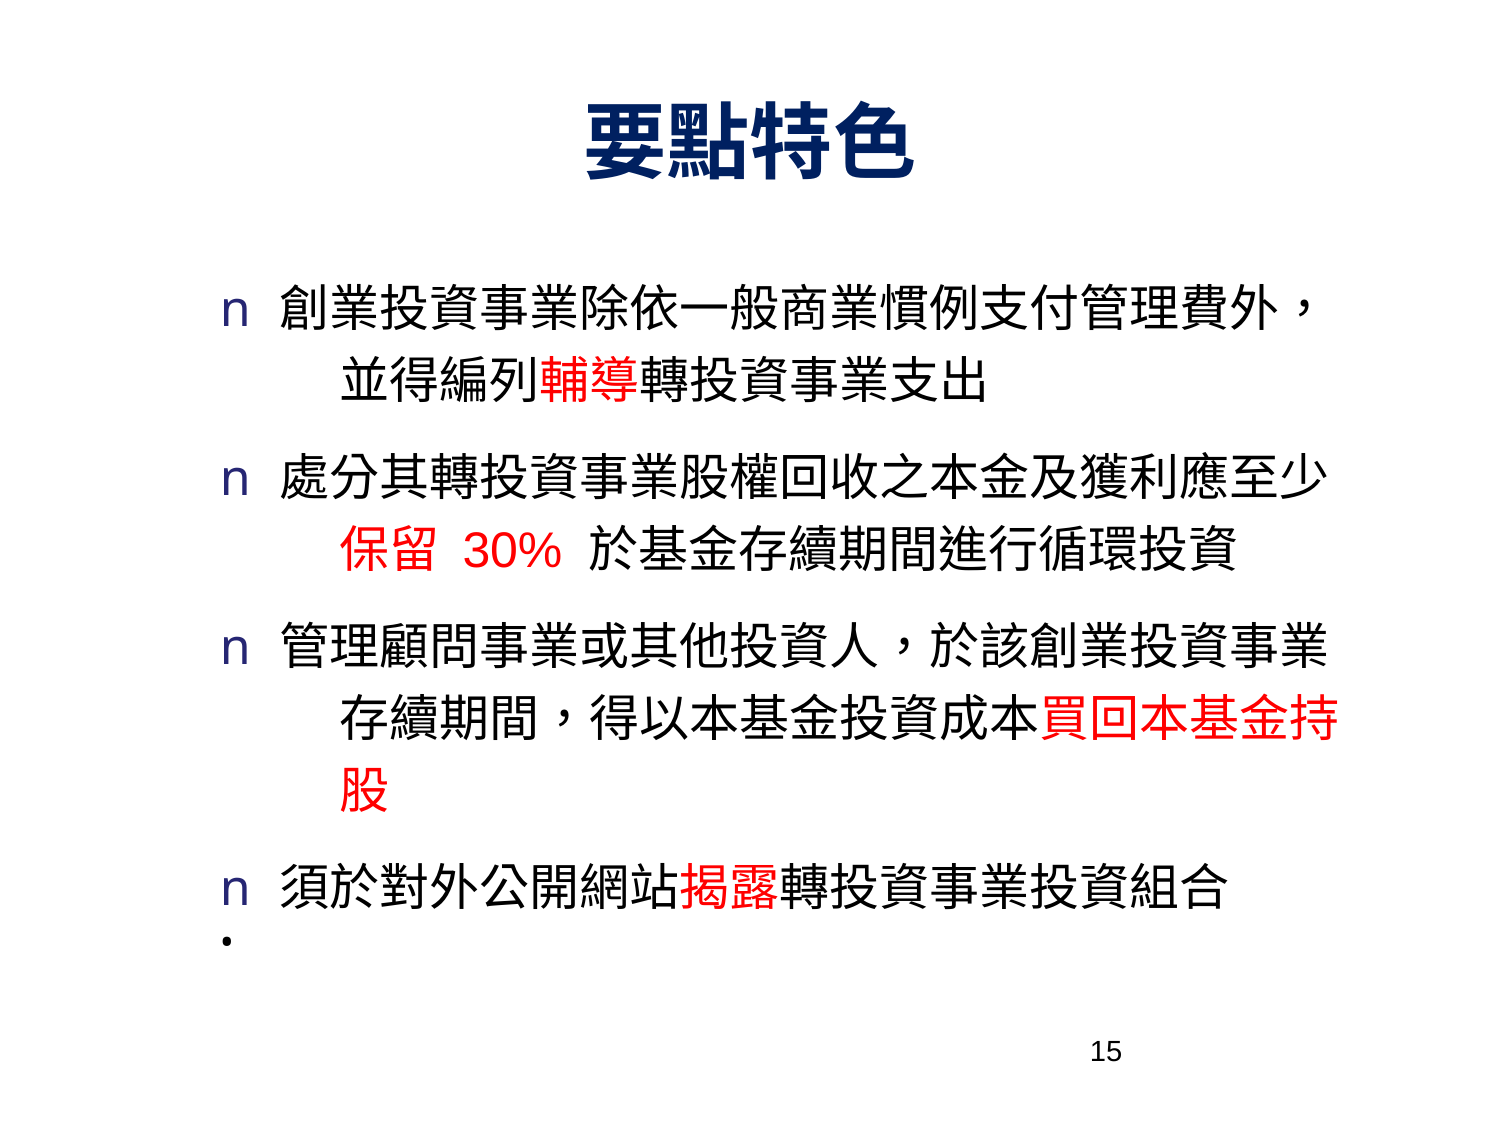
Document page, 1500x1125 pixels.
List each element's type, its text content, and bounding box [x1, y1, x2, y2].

list 創業投資事業除依一般商業慣例支付管理費外，並得編列輔導轉投資事業支出 處分其轉投資事業股權回收之本金及獲利應至少保留 30% 於基金存續期間進行循環投資 管理顧問事業或其他投資人，於該創業投資事業存續期間，得以本基金投資成本買回本基金持股 須於對外公開網站揭露轉投資事業投資組合 [204, 257, 1376, 1000]
text_box 14 [1074, 1024, 1426, 1103]
title 要點特色 [75, 45, 1426, 233]
